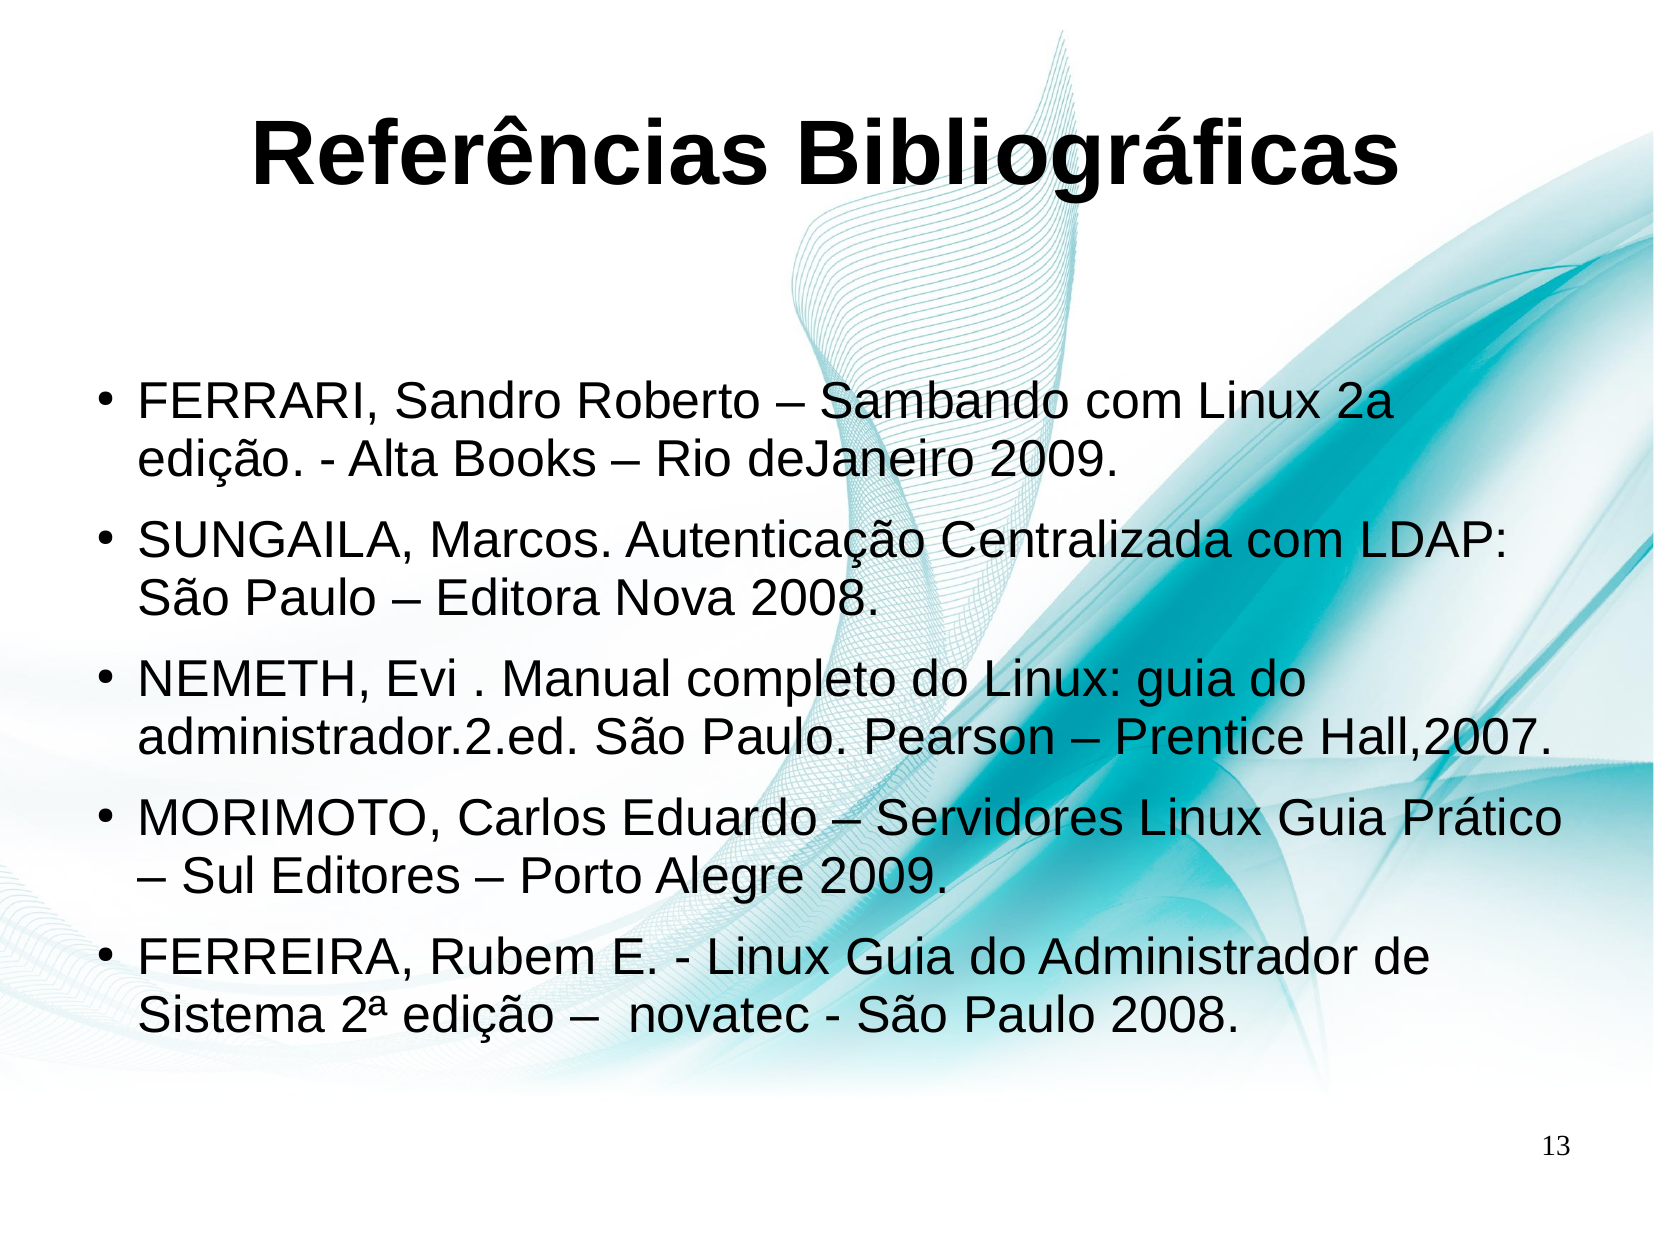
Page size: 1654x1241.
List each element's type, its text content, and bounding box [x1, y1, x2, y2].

list FERRARI, Sandro Roberto – Sambando com Linux 2a edição. - Alta Books – Rio deJaneiro 2009. SUNGAILA, Marcos. Autenticação Centralizada com LDAP: São Paulo – Editora Nova 2008. NEMETH, Evi . Manual completo do Linux: guia do administrador.2.ed. São Paulo. Pearson – Prentice Hall,2007. MORIMOTO, Carlos Eduardo – Servidores Linux Guia Prático – Sul Editores – Porto Alegre 2009. FERREIRA, Rubem E. - Linux Guia do Administrador de Sistema 2ª edição – novatec - São Paulo 2008. [82, 290, 1571, 1109]
picture [0, 29, 1654, 1123]
title Referências Bibliográficas [82, 56, 1571, 250]
